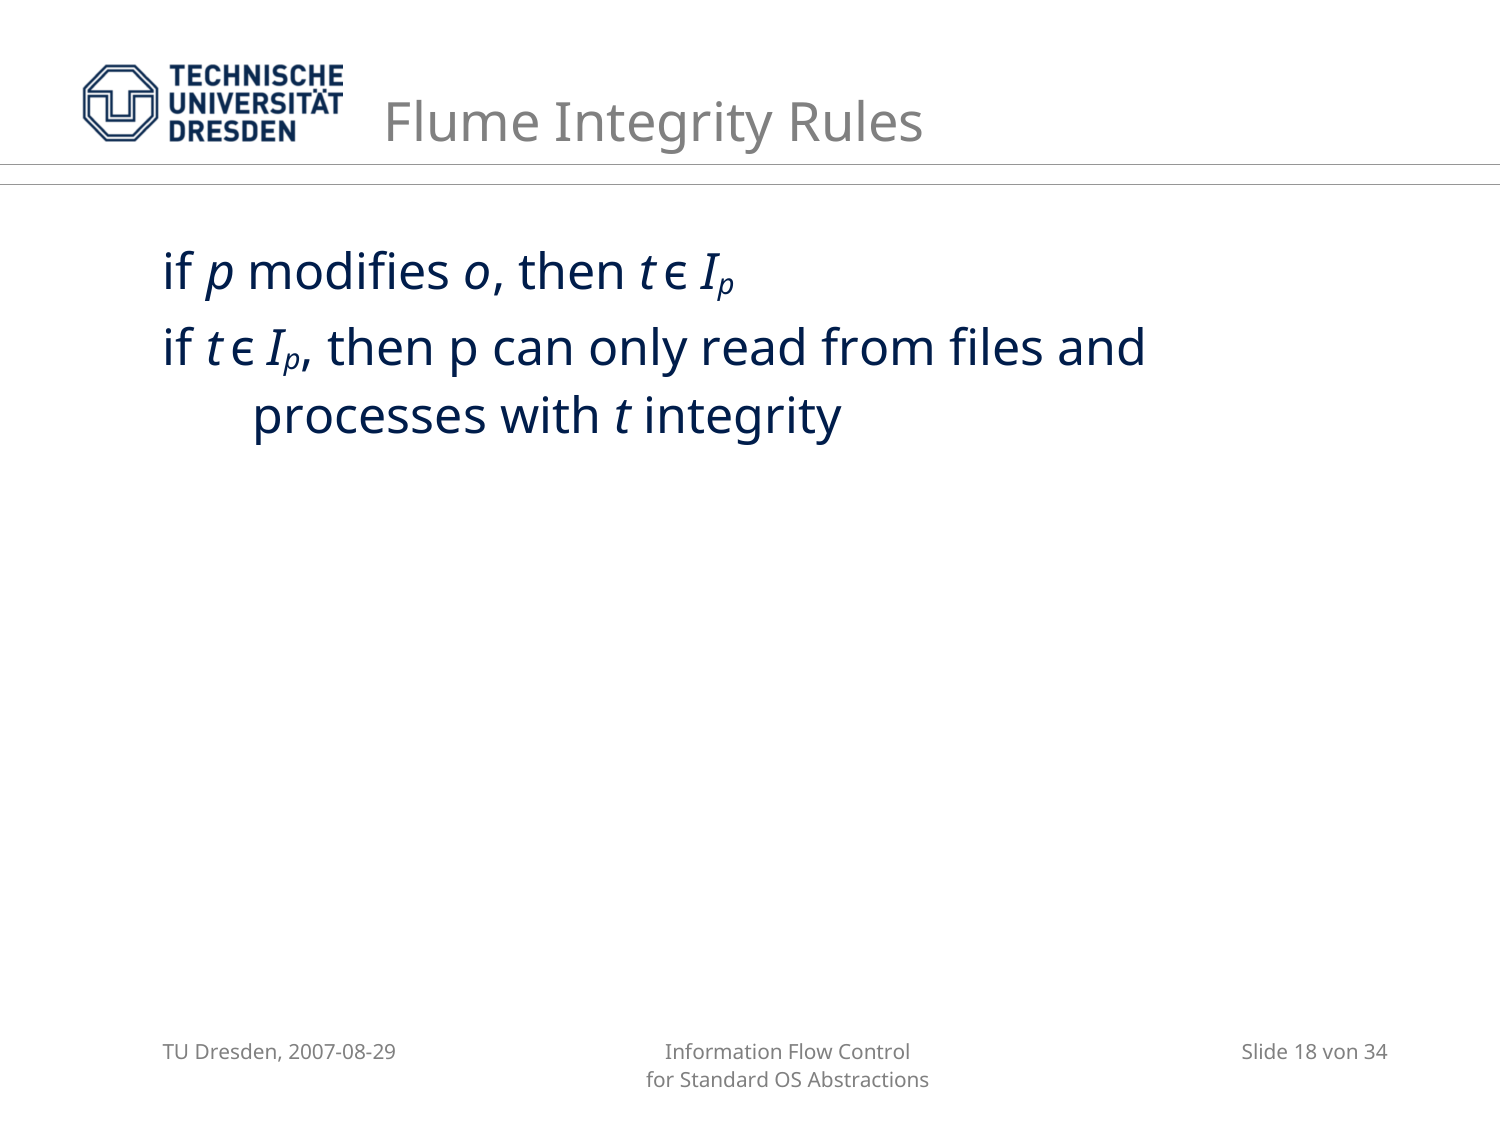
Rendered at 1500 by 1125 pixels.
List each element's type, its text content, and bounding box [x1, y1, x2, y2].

picture [82, 64, 343, 142]
list if p modifies o, then t є Ip if t є Ip, then p can only read from files and processes with t integrity [162, 236, 1388, 990]
title Flume Integrity Rules [383, 87, 1468, 154]
